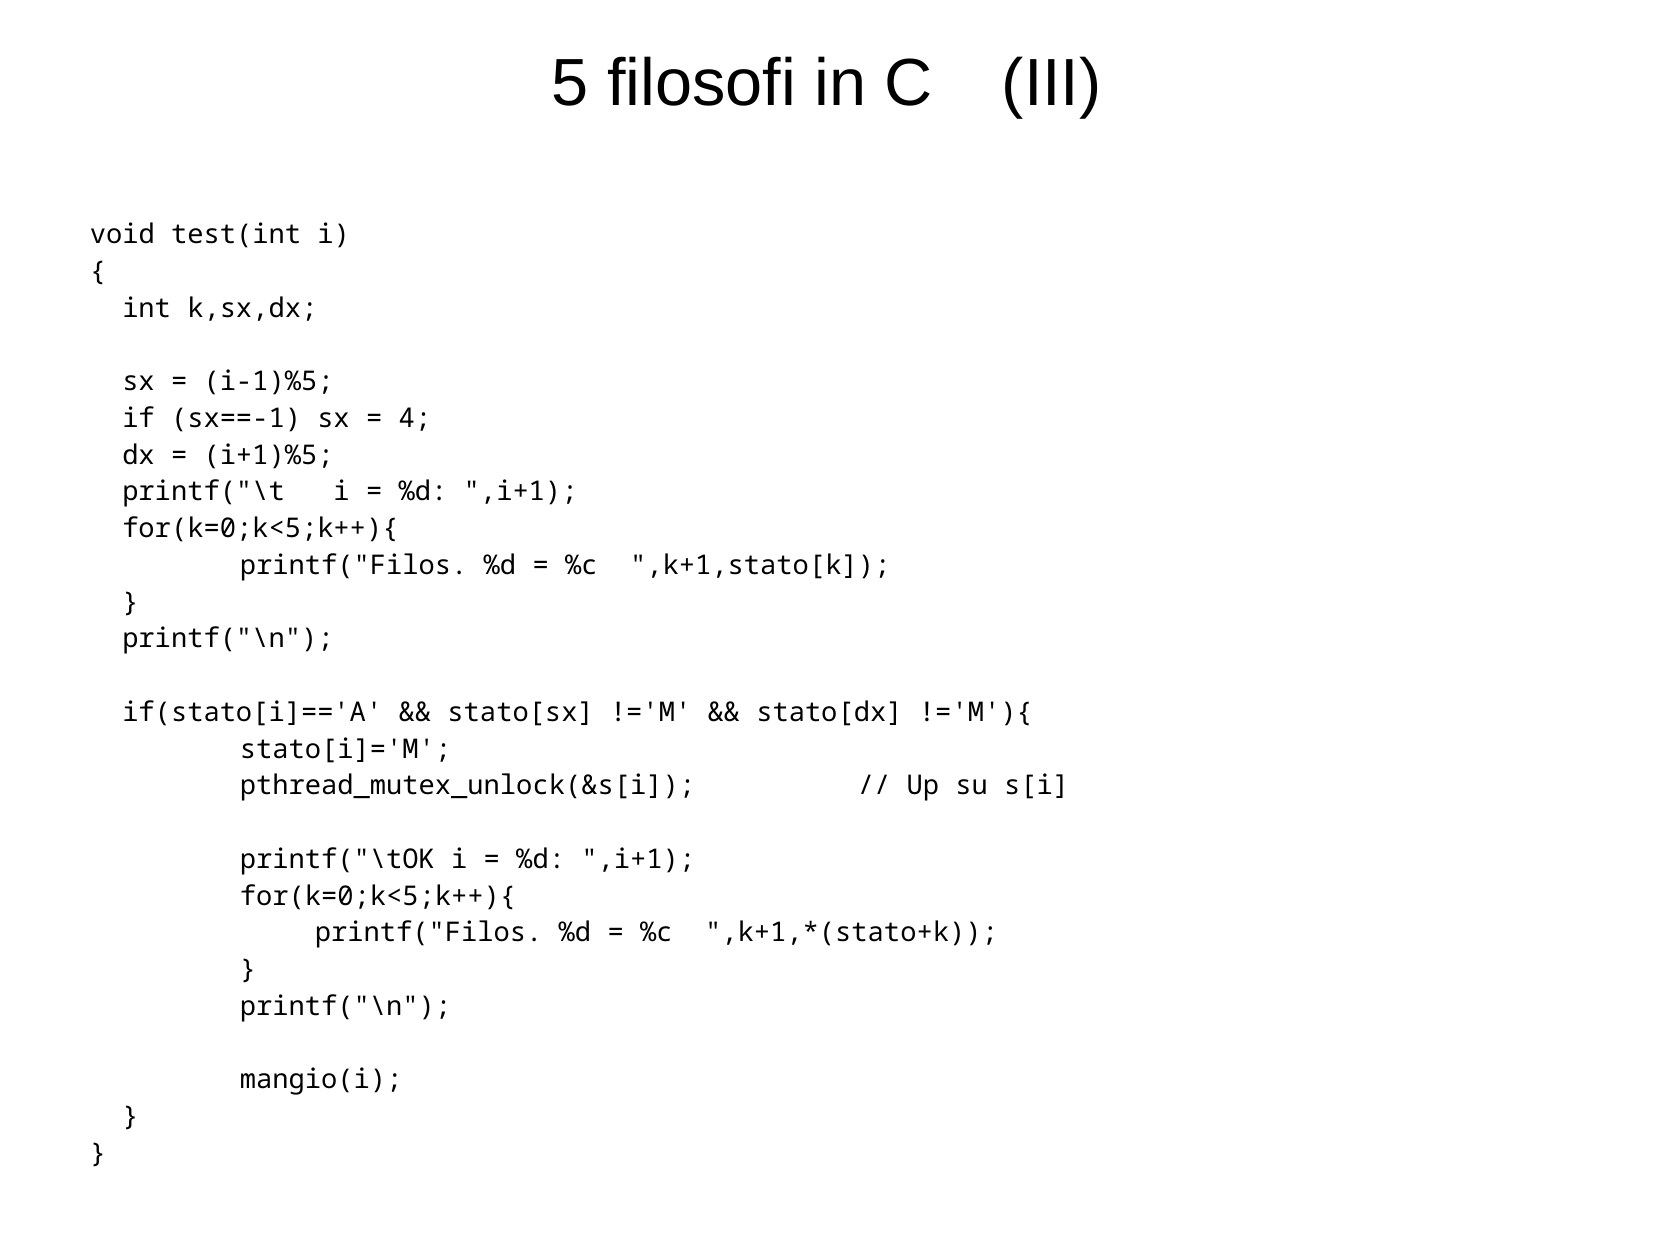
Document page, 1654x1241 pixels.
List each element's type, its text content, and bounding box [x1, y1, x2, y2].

text_box void test(int i) { int k,sx,dx; sx = (i-1)%5; if (sx==-1) sx = 4; dx = (i+1)%5; printf("\t i = %d: ",i+1); for(k=0;k<5;k++){ printf("Filos. %d = %c ",k+1,stato[k]); } printf("\n"); if(stato[i]=='A' && stato[sx] !='M' && stato[dx] !='M'){ stato[i]='M'; pthread_mutex_unlock(&s[i]); // Up su s[i] printf("\tOK i = %d: ",i+1); for(k=0;k<5;k++){ printf("Filos. %d = %c ",k+1,*(stato+k)); } printf("\n"); mangio(i); } } [75, 207, 1426, 1199]
title 5 filosofi in C (III) [82, 0, 1571, 186]
